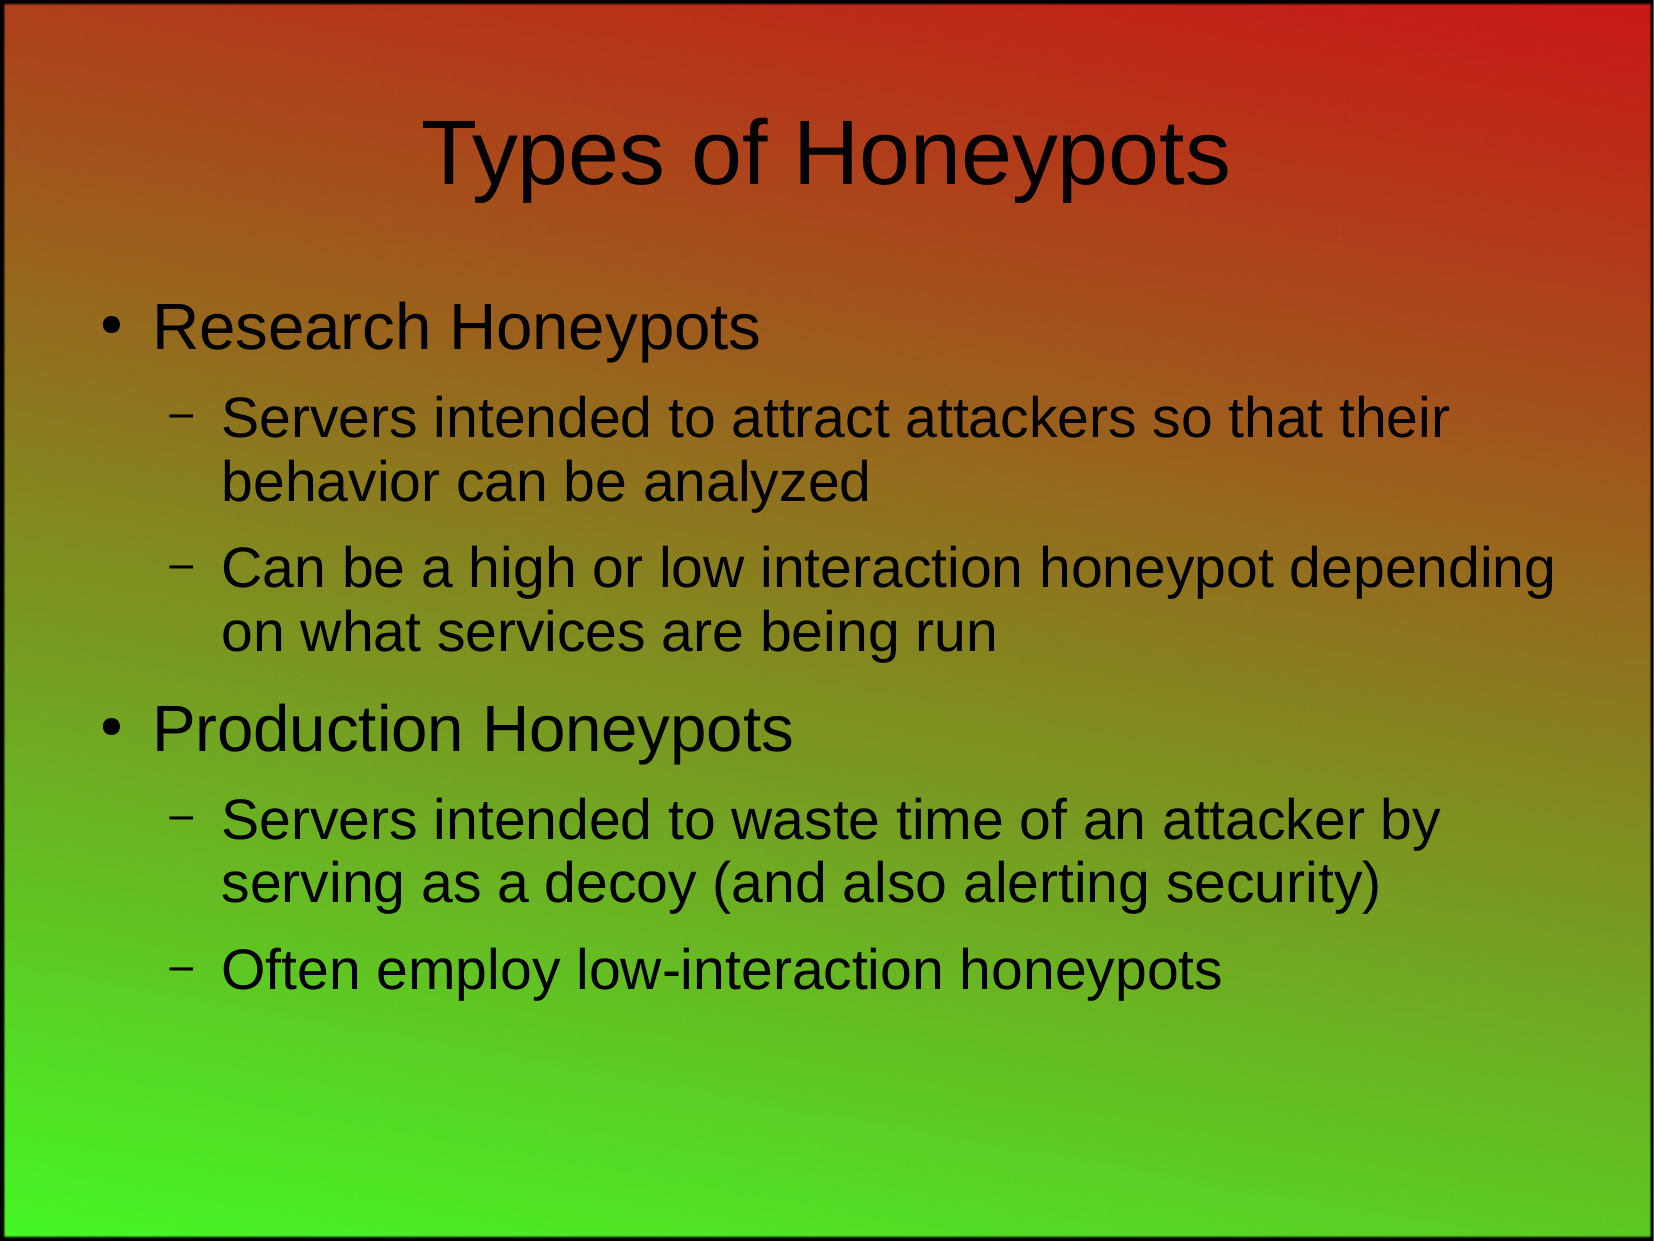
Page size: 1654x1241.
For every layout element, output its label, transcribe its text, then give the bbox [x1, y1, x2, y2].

title Types of Honeypots [82, 49, 1571, 257]
picture [0, 0, 1654, 1241]
list Research Honeypots Servers intended to attract attackers so that their behavior can be analyzed Can be a high or low interaction honeypot depending on what services are being run Production Honeypots Servers intended to waste time of an attacker by serving as a decoy (and also alerting security) Often employ low-interaction honeypots [82, 290, 1571, 1010]
